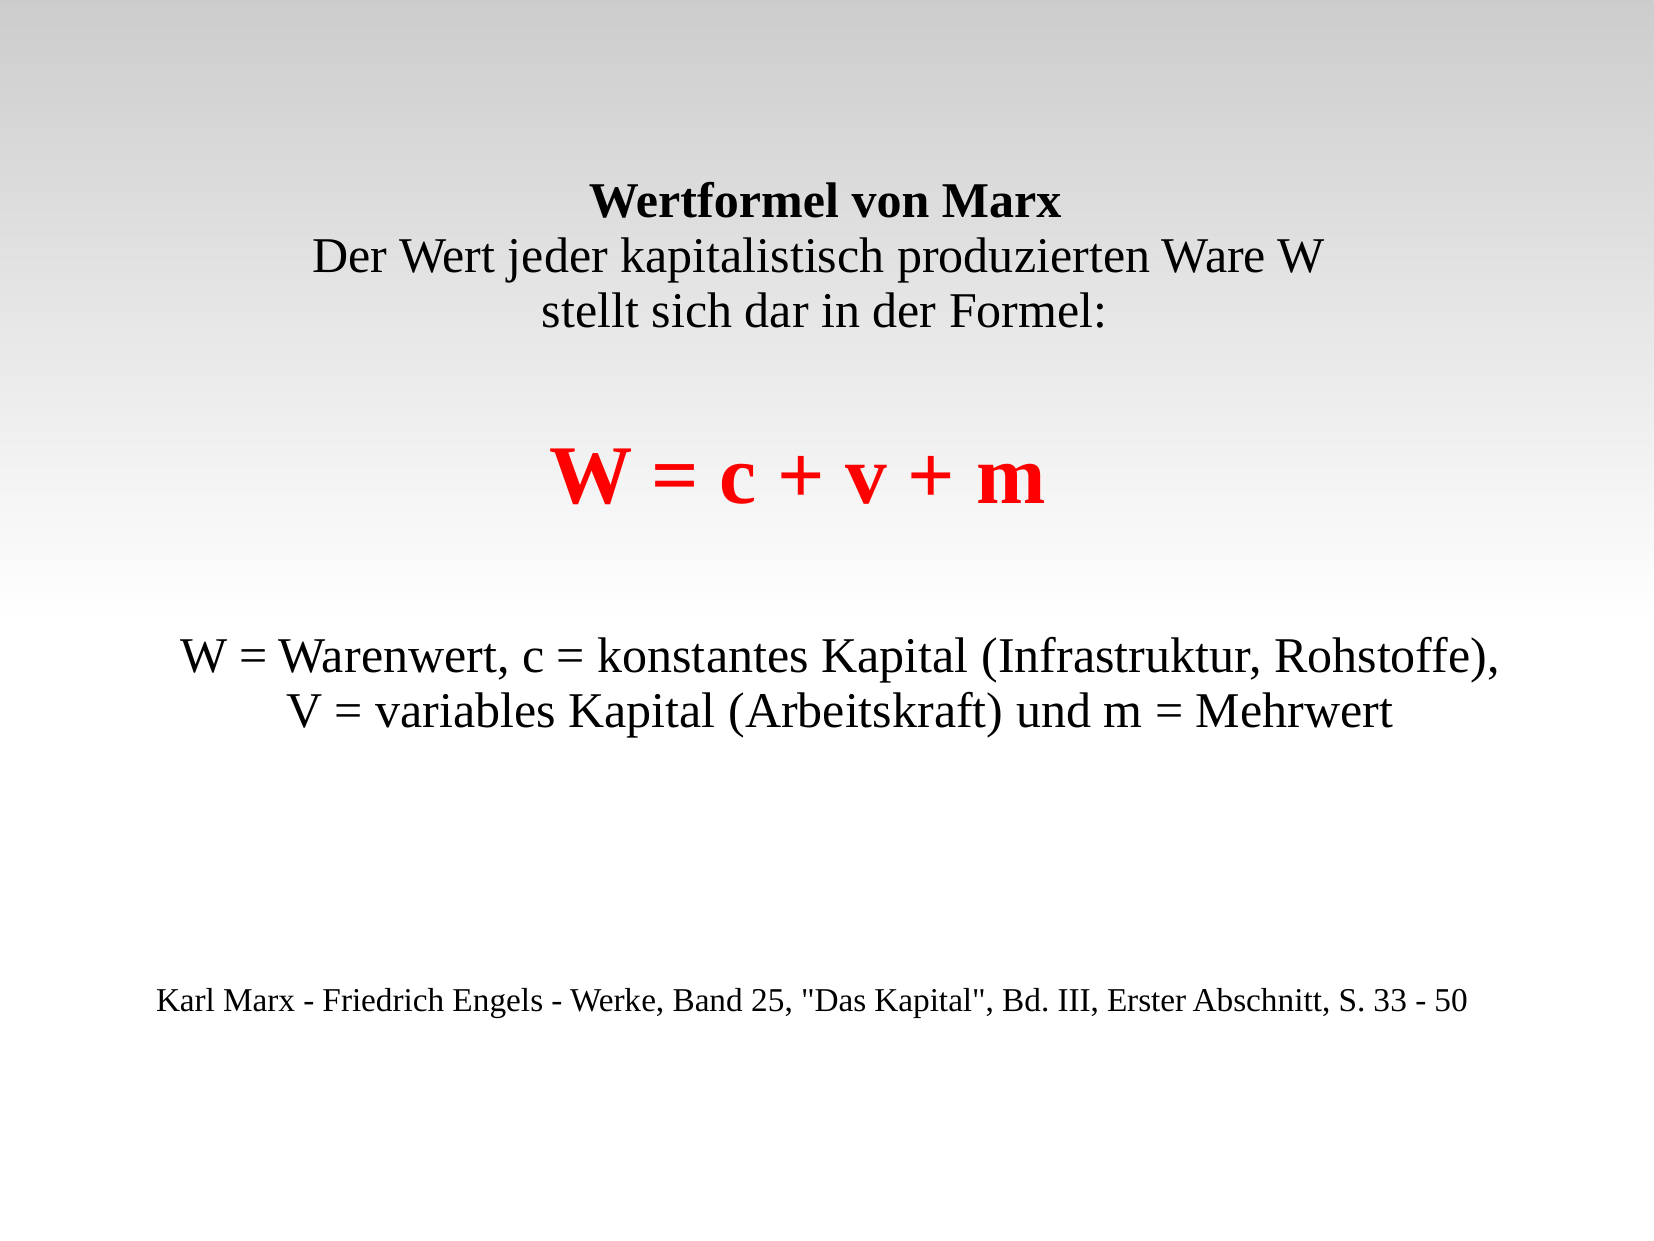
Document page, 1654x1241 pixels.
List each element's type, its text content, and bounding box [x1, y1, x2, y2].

text_box Wertformel von Marx Der Wert jeder kapitalistisch produzierten Ware W stellt sich dar in der Formel: [297, 165, 1353, 347]
text_box W = c + v + m [534, 422, 1093, 547]
text_box W = Warenwert, c = konstantes Kapital (Infrastruktur, Rohstoffe), V = variables Kapital (Arbeitskraft) und m = Mehrwert [165, 620, 1528, 746]
text_box Karl Marx - Friedrich Engels - Werke, Band 25, "Das Kapital", Bd. III, Erster Abschnitt, S. 33 - 50 [141, 974, 1595, 1027]
